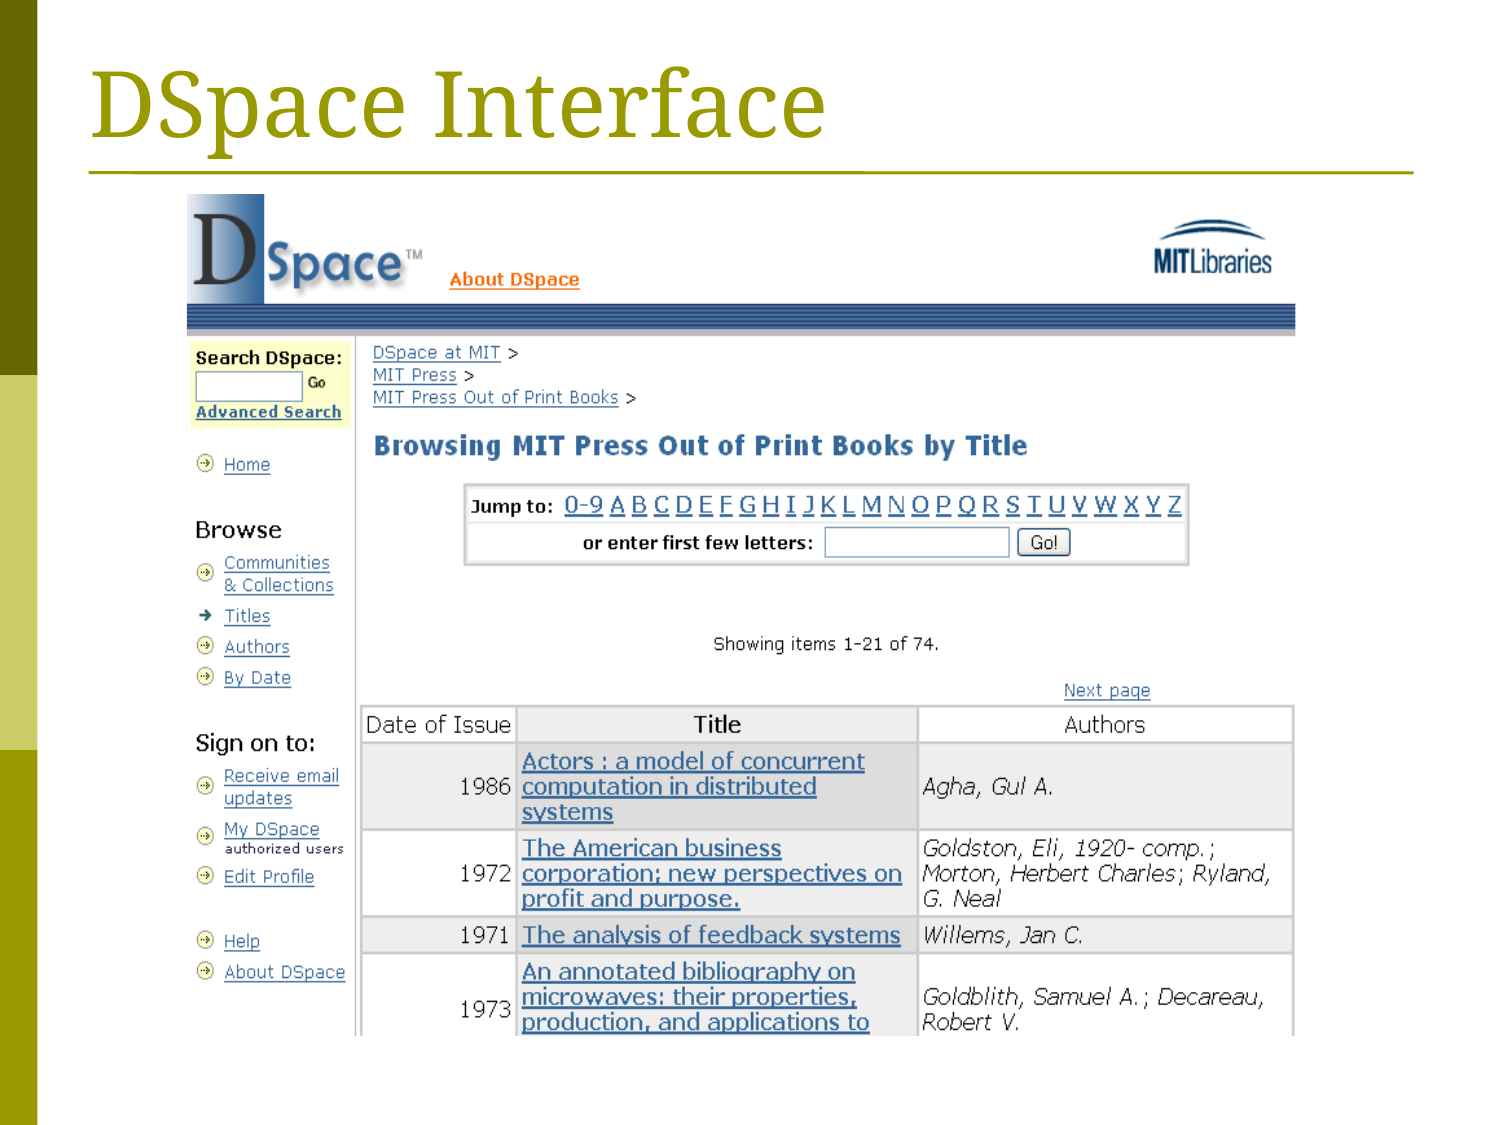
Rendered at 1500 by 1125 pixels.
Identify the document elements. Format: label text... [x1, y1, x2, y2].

picture [186, 194, 1296, 1036]
title DSpace Interface [75, 45, 1425, 173]
